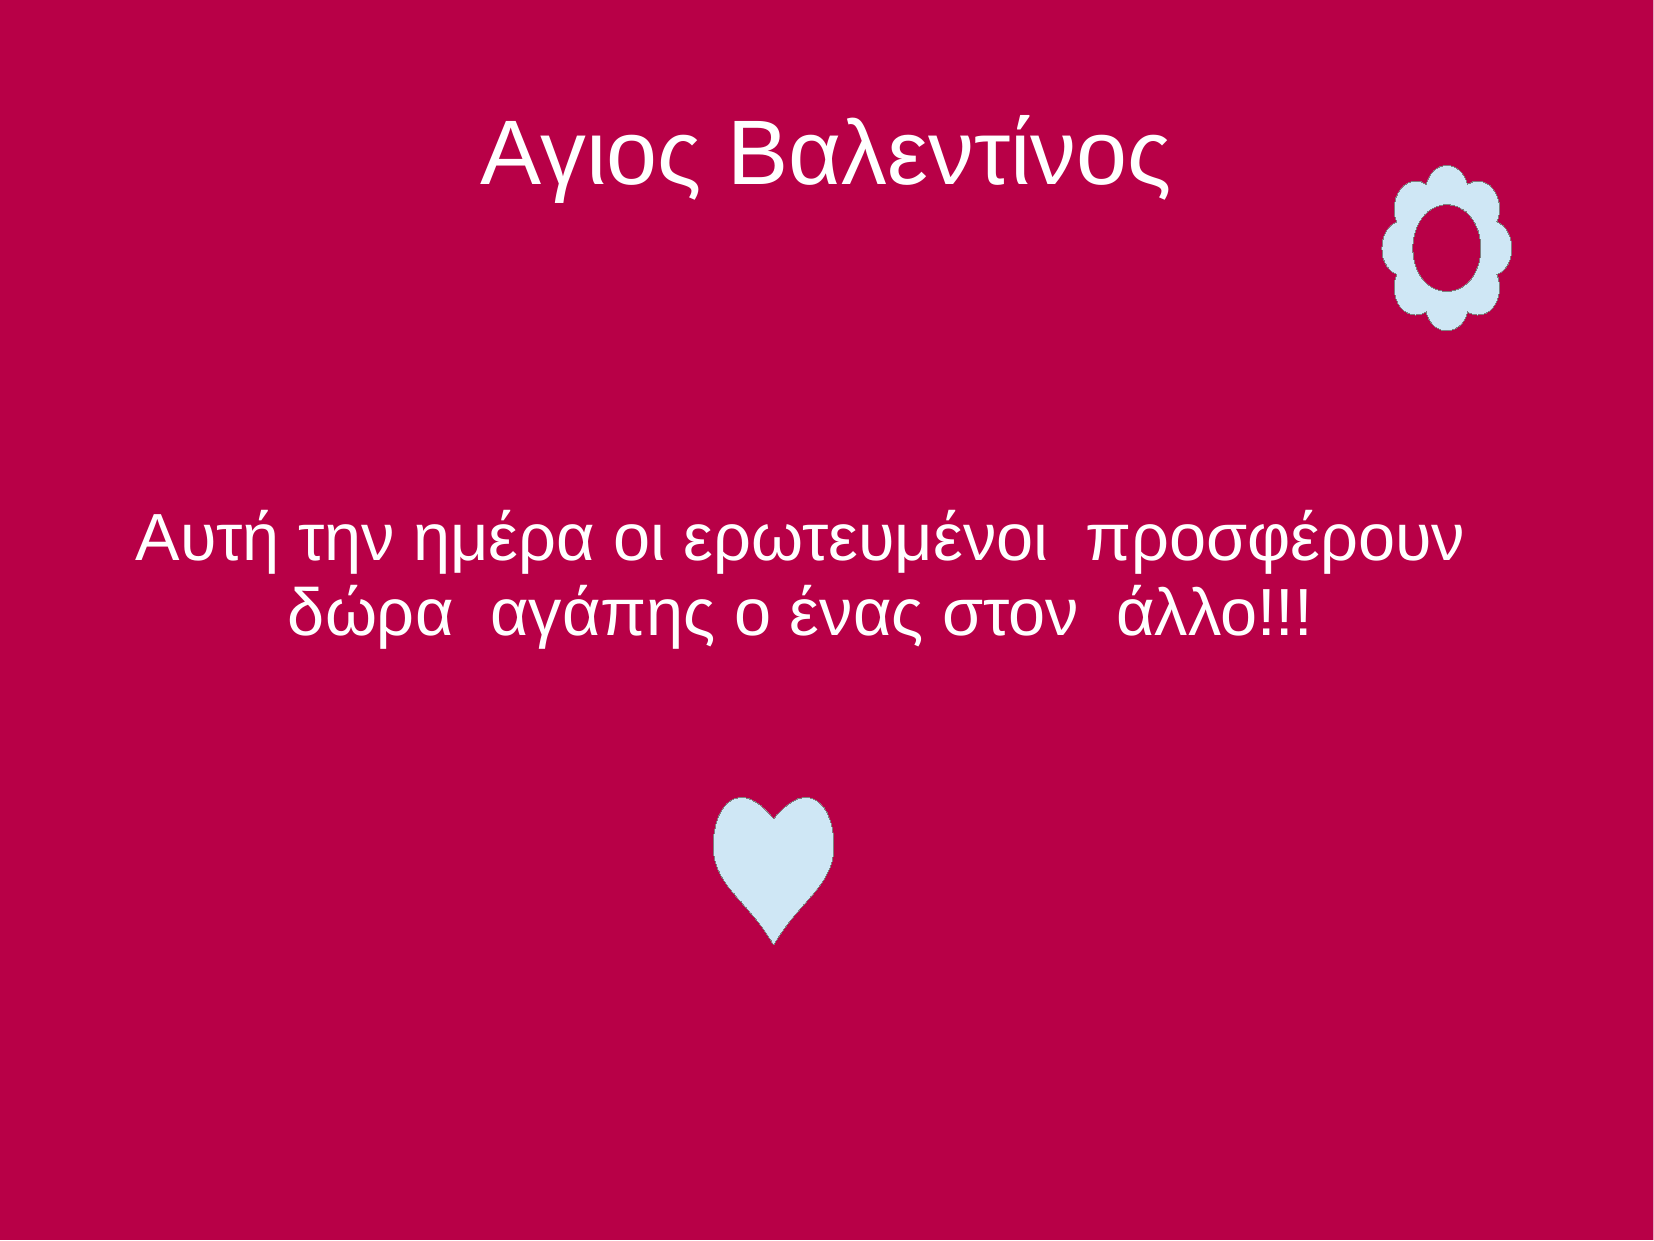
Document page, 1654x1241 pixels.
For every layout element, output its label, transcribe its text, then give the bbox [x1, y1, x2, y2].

subtitle Αυτή την ημέρα οι ερωτευμένοι προσφέρουν δώρα αγάπης ο ένας στον άλλο!!! [82, 290, 1538, 1010]
title Αγιος Βαλεντίνος [1413, 205, 1480, 257]
text_box [713, 797, 834, 945]
text_box [1381, 165, 1512, 331]
title Αγιος Βαλεντίνος [82, 49, 1571, 257]
